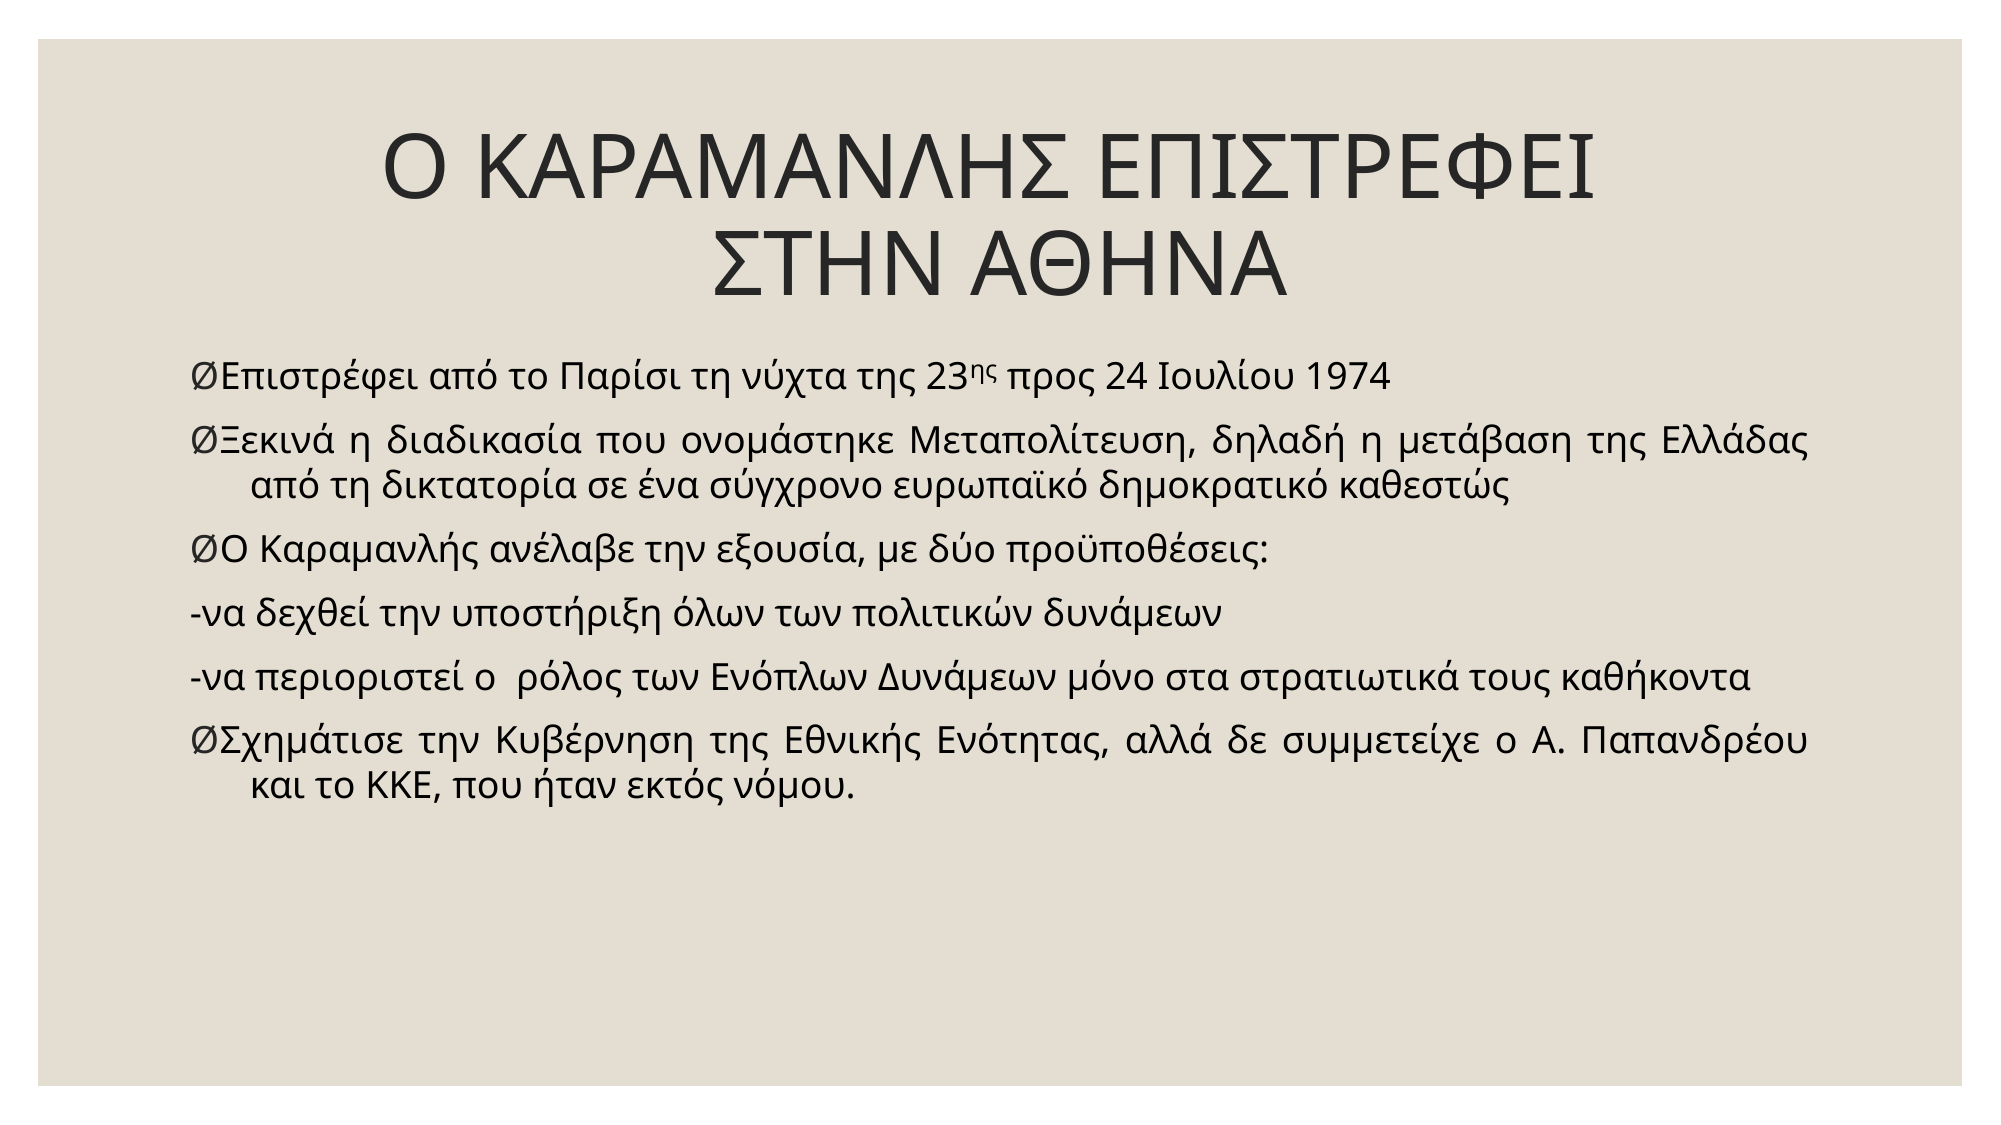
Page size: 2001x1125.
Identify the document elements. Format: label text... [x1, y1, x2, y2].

title Ο ΚΑΡΑΜΑΝΛΗΣ ΕΠΙΣΤΡΕΦΕΙ ΣΤΗΝ ΑΘΗΝΑ [174, 105, 1825, 331]
list Επιστρέφει από το Παρίσι τη νύχτα της 23ης προς 24 Ιουλίου 1974 Ξεκινά η διαδικασία που ονομάστηκε Μεταπολίτευση, δηλαδή η μετάβαση της Ελλάδας από τη δικτατορία σε ένα σύγχρονο ευρωπαϊκό δημοκρατικό καθεστώς Ο Καραμανλής ανέλαβε την εξουσία, με δύο προϋποθέσεις: -να δεχθεί την υποστήριξη όλων των πολιτικών δυνάμεων -να περιοριστεί ο ρόλος των Ενόπλων Δυνάμεων μόνο στα στρατιωτικά τους καθήκοντα Σχημάτισε την Κυβέρνηση της Εθνικής Ενότητας, αλλά δε συμμετείχε ο Α. Παπανδρέου και το ΚΚΕ, που ήταν εκτός νόμου. [174, 345, 1825, 991]
